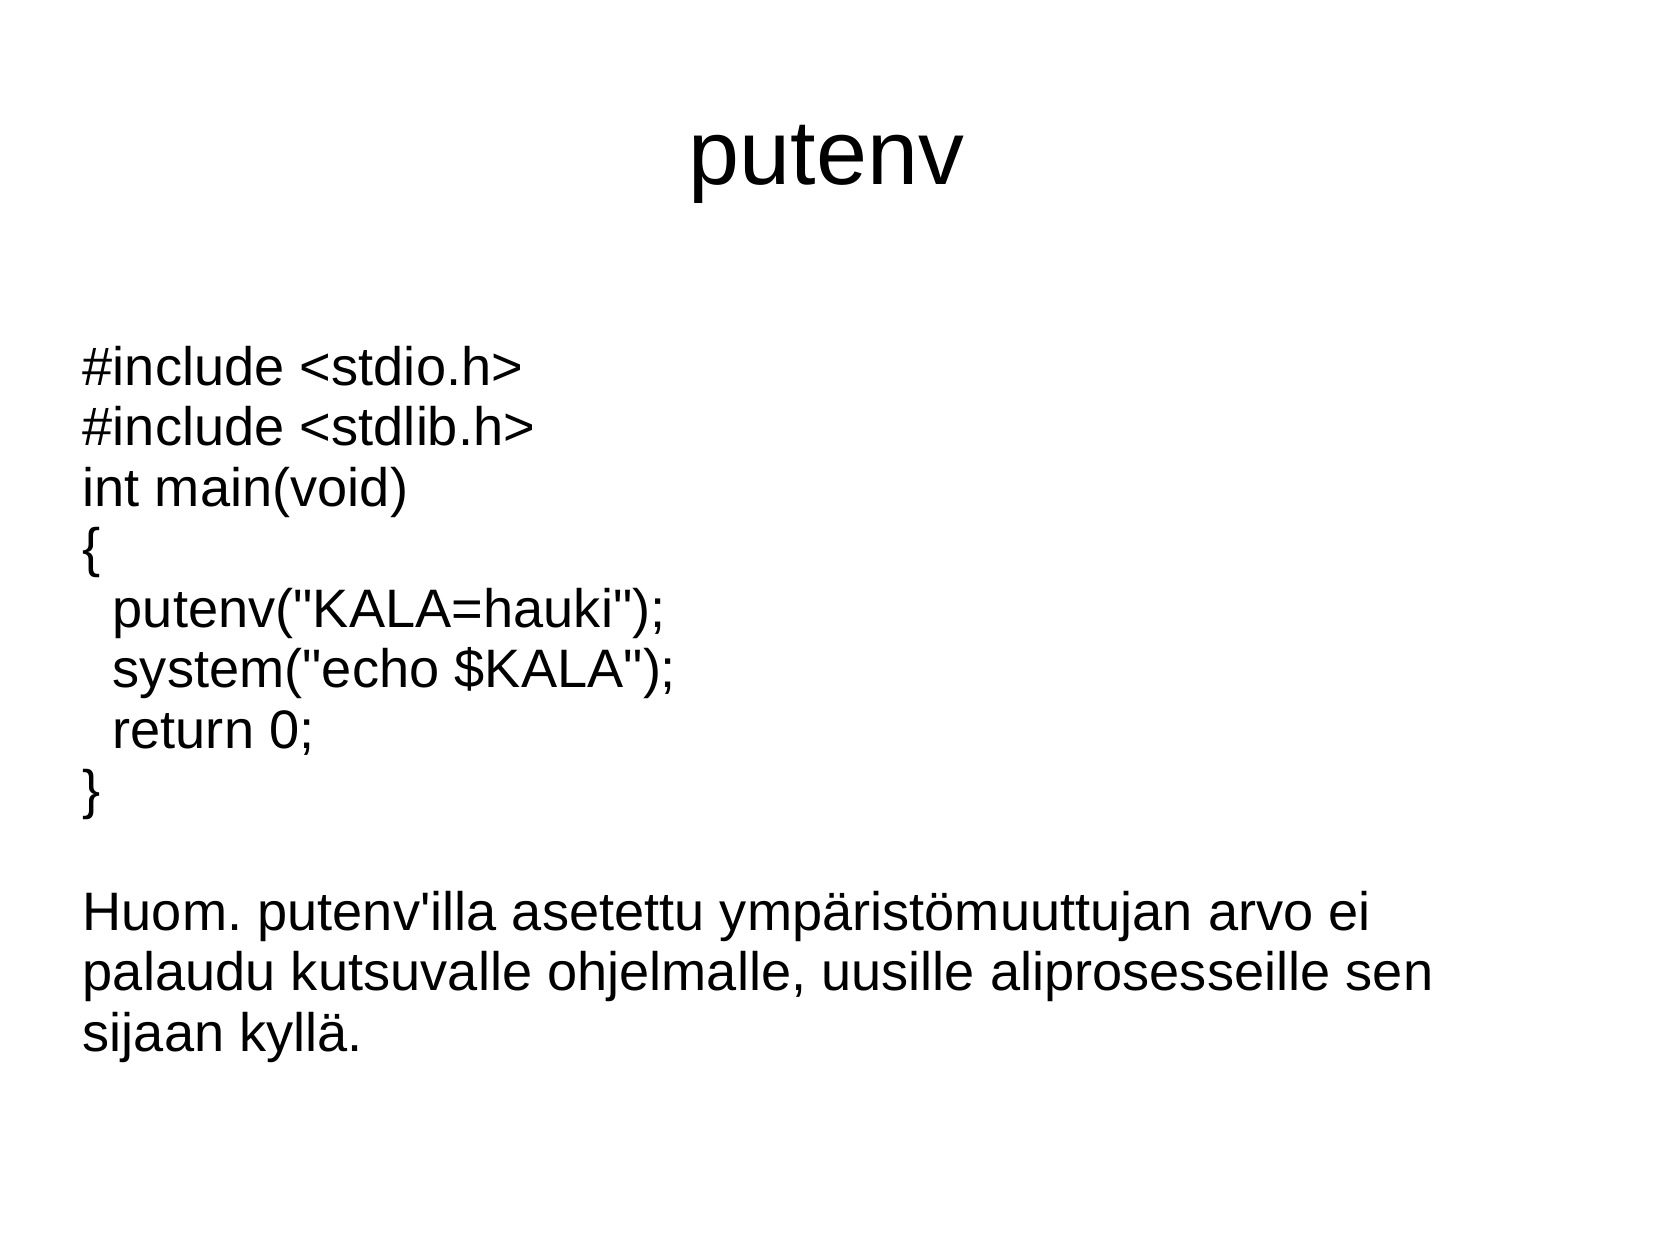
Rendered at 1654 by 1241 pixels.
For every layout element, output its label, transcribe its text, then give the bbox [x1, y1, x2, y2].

subtitle #include <stdio.h> #include <stdlib.h> int main(void) { putenv("KALA=hauki"); system("echo $KALA"); return 0; } Huom. putenv'illa asetettu ympäristömuuttujan arvo ei palaudu kutsuvalle ohjelmalle, uusille aliprosesseille sen sijaan kyllä. [82, 275, 1571, 1124]
title putenv [82, 56, 1571, 250]
